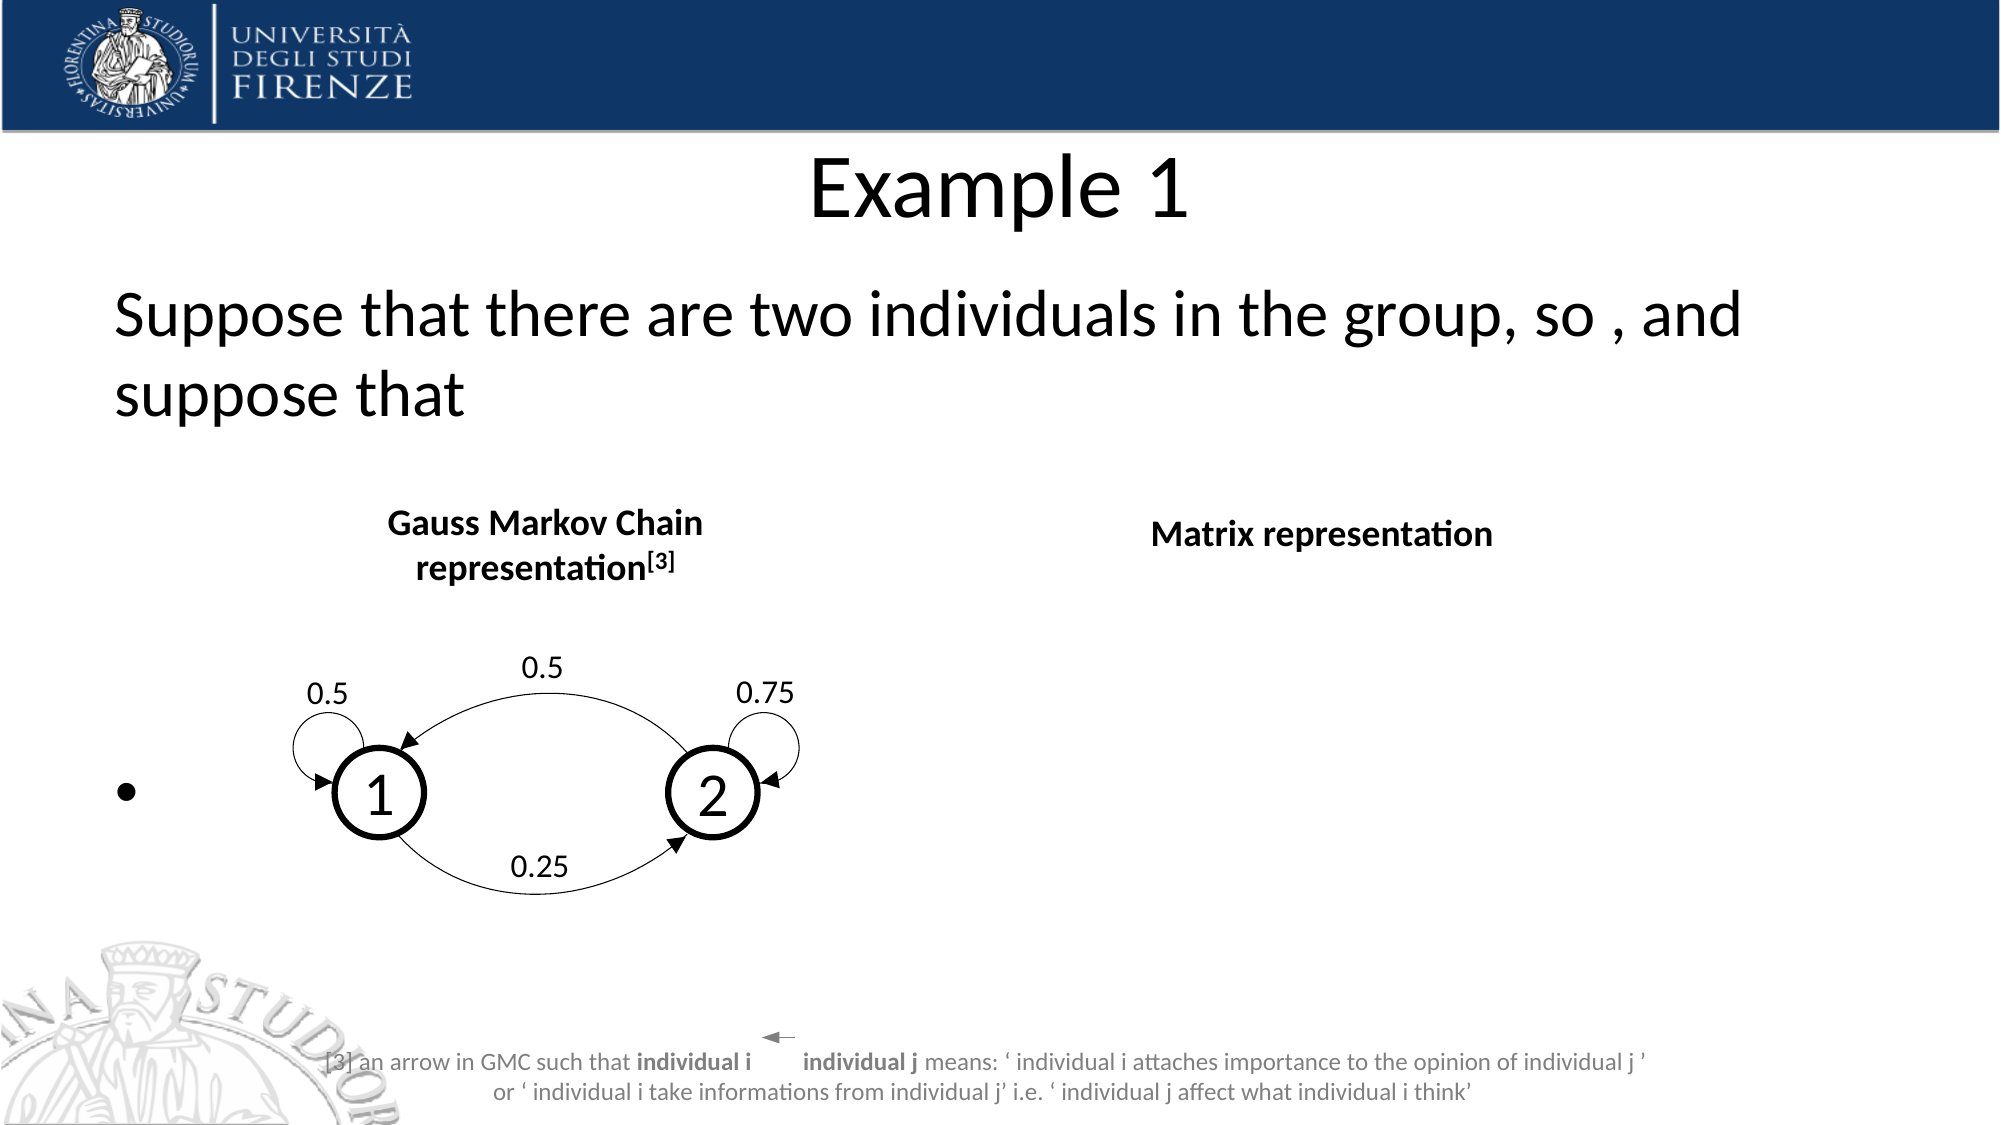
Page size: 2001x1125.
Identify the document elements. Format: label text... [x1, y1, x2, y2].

text_box 0.5 [291, 663, 365, 720]
title Example 1 [99, 87, 1900, 262]
text_box 0.5 [506, 637, 580, 693]
text_box [316, 774, 331, 790]
text_box Matrix representation [1135, 501, 1526, 563]
text_box 0.75 [721, 662, 812, 718]
text_box [334, 760, 348, 825]
text_box [401, 733, 418, 748]
text_box [668, 838, 684, 852]
text_box [668, 760, 682, 825]
text_box [714, 747, 758, 838]
text_box [3] an arrow in GMC such that individual i individual j means: ‘ individual i attaches importance to the opinion of individual j ’ or ‘ individual i take informations from individual j’ i.e. ‘ individual j affect what individual i think’ [305, 1037, 1669, 1098]
text_box [714, 780, 720, 798]
text_box 2 [682, 746, 714, 838]
list Suppose that there are two individuals in the group, so , and suppose that [99, 262, 1900, 1005]
text_box 1 [348, 745, 380, 837]
text_box [769, 782, 779, 787]
text_box Gauss Markov Chain representation[3] [350, 490, 741, 597]
text_box [763, 772, 778, 782]
text_box [374, 747, 425, 838]
text_box 0.25 [495, 836, 586, 893]
